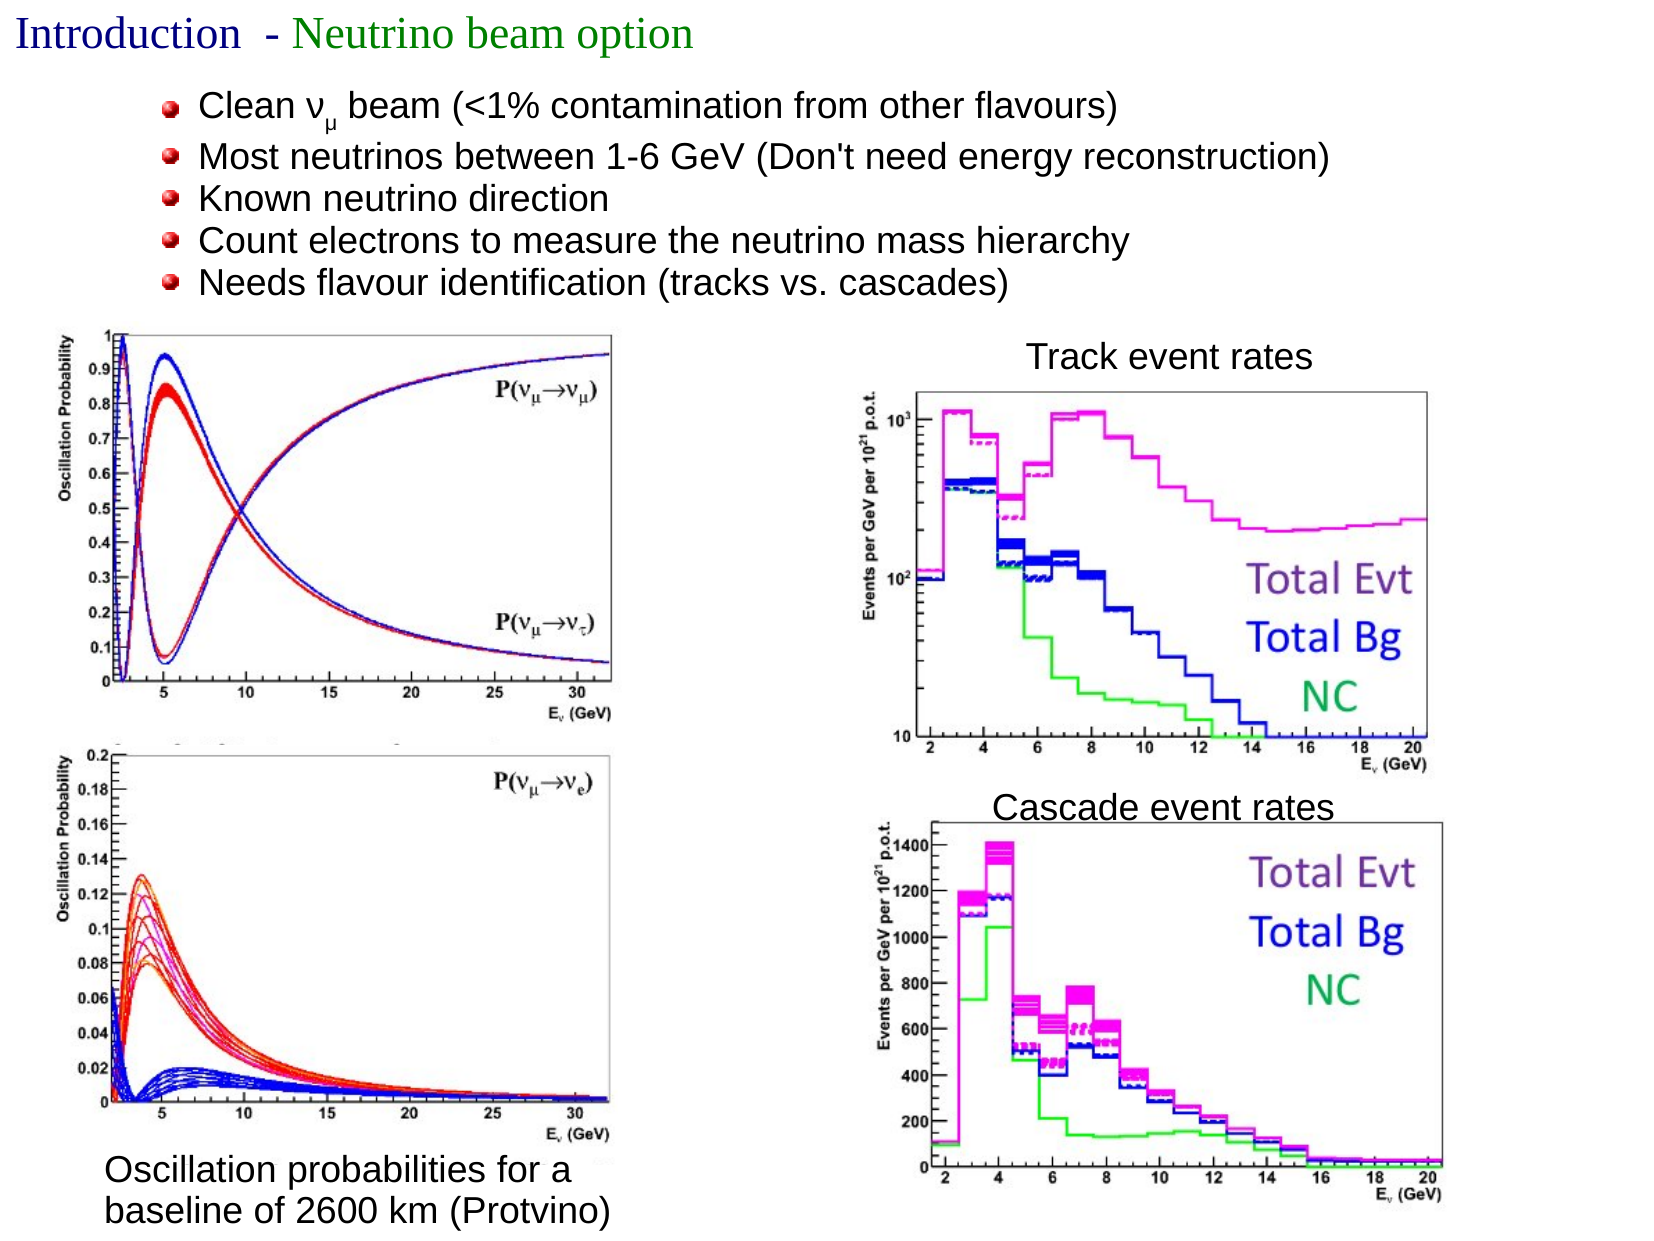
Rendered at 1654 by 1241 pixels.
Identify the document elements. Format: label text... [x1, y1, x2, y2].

text_box Oscillation probabilities for a baseline of 2600 km (Protvino) [89, 1140, 638, 1241]
picture [842, 384, 1443, 804]
text_box Track event rates [1010, 327, 1331, 385]
text_box Introduction - Neutrino beam option [0, 0, 751, 66]
text_box Cascade event rates [977, 779, 1351, 837]
picture [846, 817, 1447, 1236]
text_box Clean νμ beam (<1% contamination from other flavours) Most neutrinos between 1-6 GeV (Don't need energy reconstruction) Known neutrino direction Count electrons to measure the neutrino mass hierarchy Needs flavour identification (tracks vs. cascades) [112, 76, 1351, 311]
picture [17, 321, 630, 1165]
